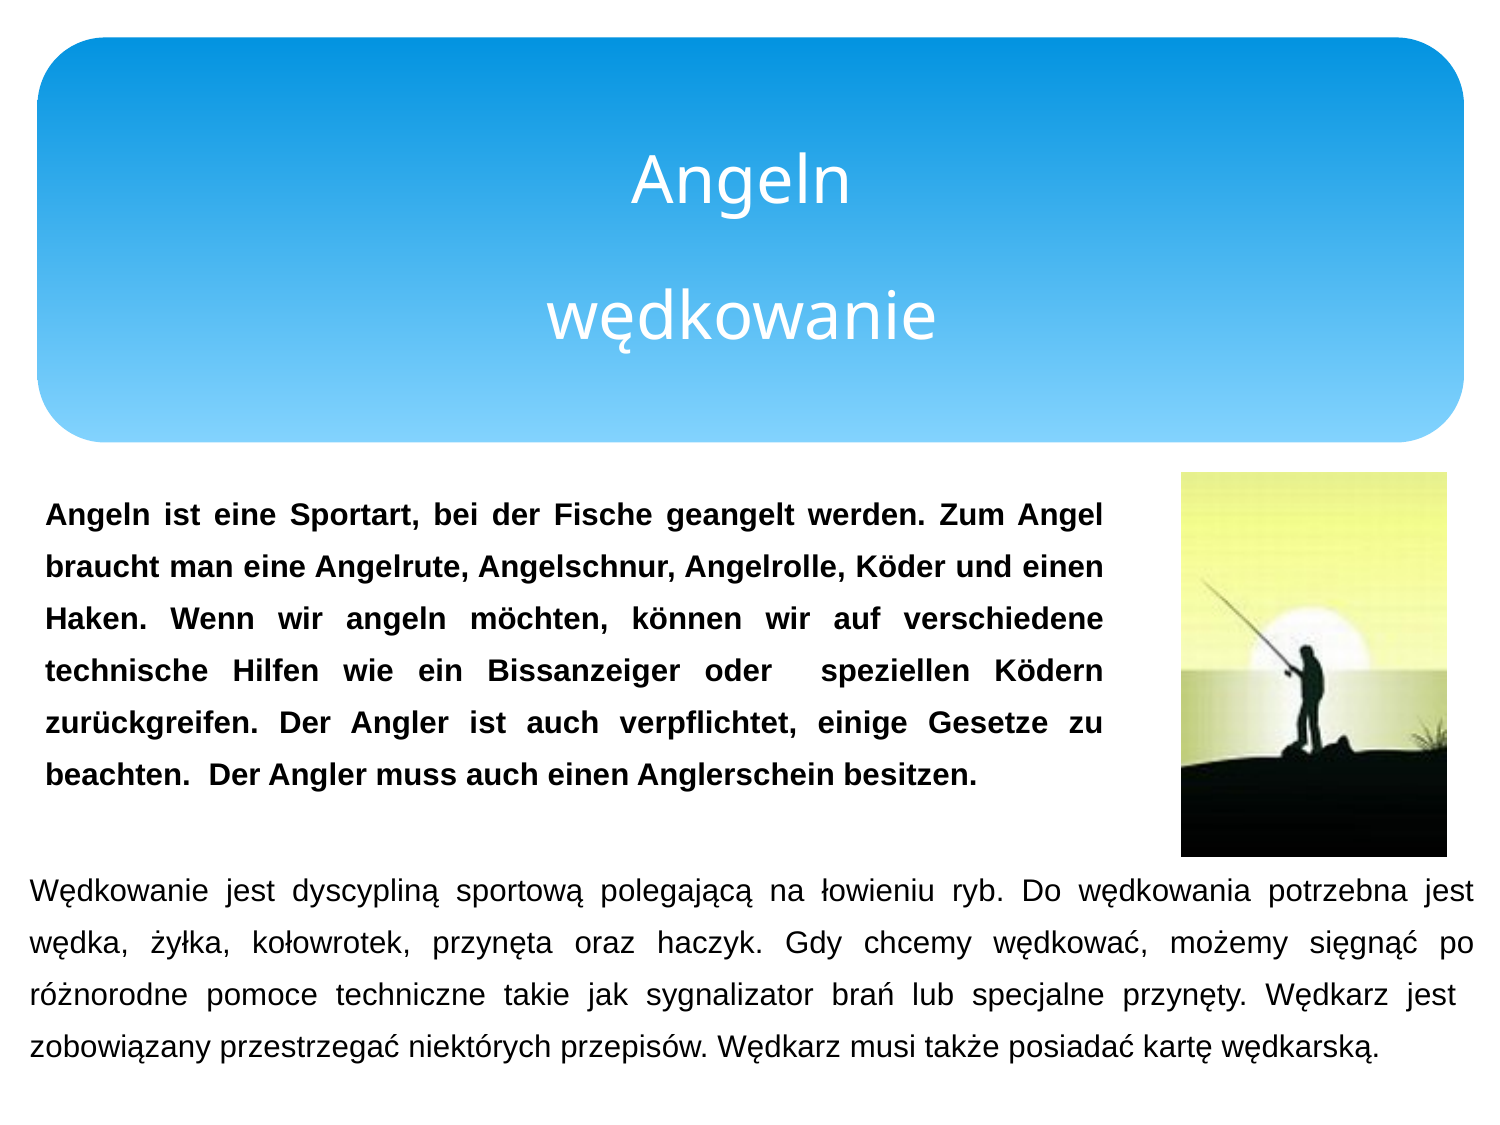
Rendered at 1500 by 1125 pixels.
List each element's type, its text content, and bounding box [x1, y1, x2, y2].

picture [1181, 472, 1447, 857]
title Angeln wędkowanie [67, 88, 1418, 358]
subtitle Wędkowanie jest dyscypliną sportową polegającą na łowieniu ryb. Do wędkowania potrzebna jest wędka, żyłka, kołowrotek, przynęta oraz haczyk. Gdy chcemy wędkować, możemy sięgnąć po różnorodne pomoce techniczne takie jak sygnalizator brań lub specjalne przynęty. Wędkarz jest zobowiązany przestrzegać niektórych przepisów. Wędkarz musi także posiadać kartę wędkarską. [29, 826, 1477, 1093]
text_box Angeln ist eine Sportart, bei der Fische geangelt werden. Zum Angel braucht man eine Angelrute, Angelschnur, Angelrolle, Köder und einen Haken. Wenn wir angeln möchten, können wir auf verschiedene technische Hilfen wie ein Bissanzeiger oder speziellen Ködern zurückgreifen. Der Angler ist auch verpflichtet, einige Gesetze zu beachten. Der Angler muss auch einen Anglerschein besitzen. [30, 472, 1123, 794]
